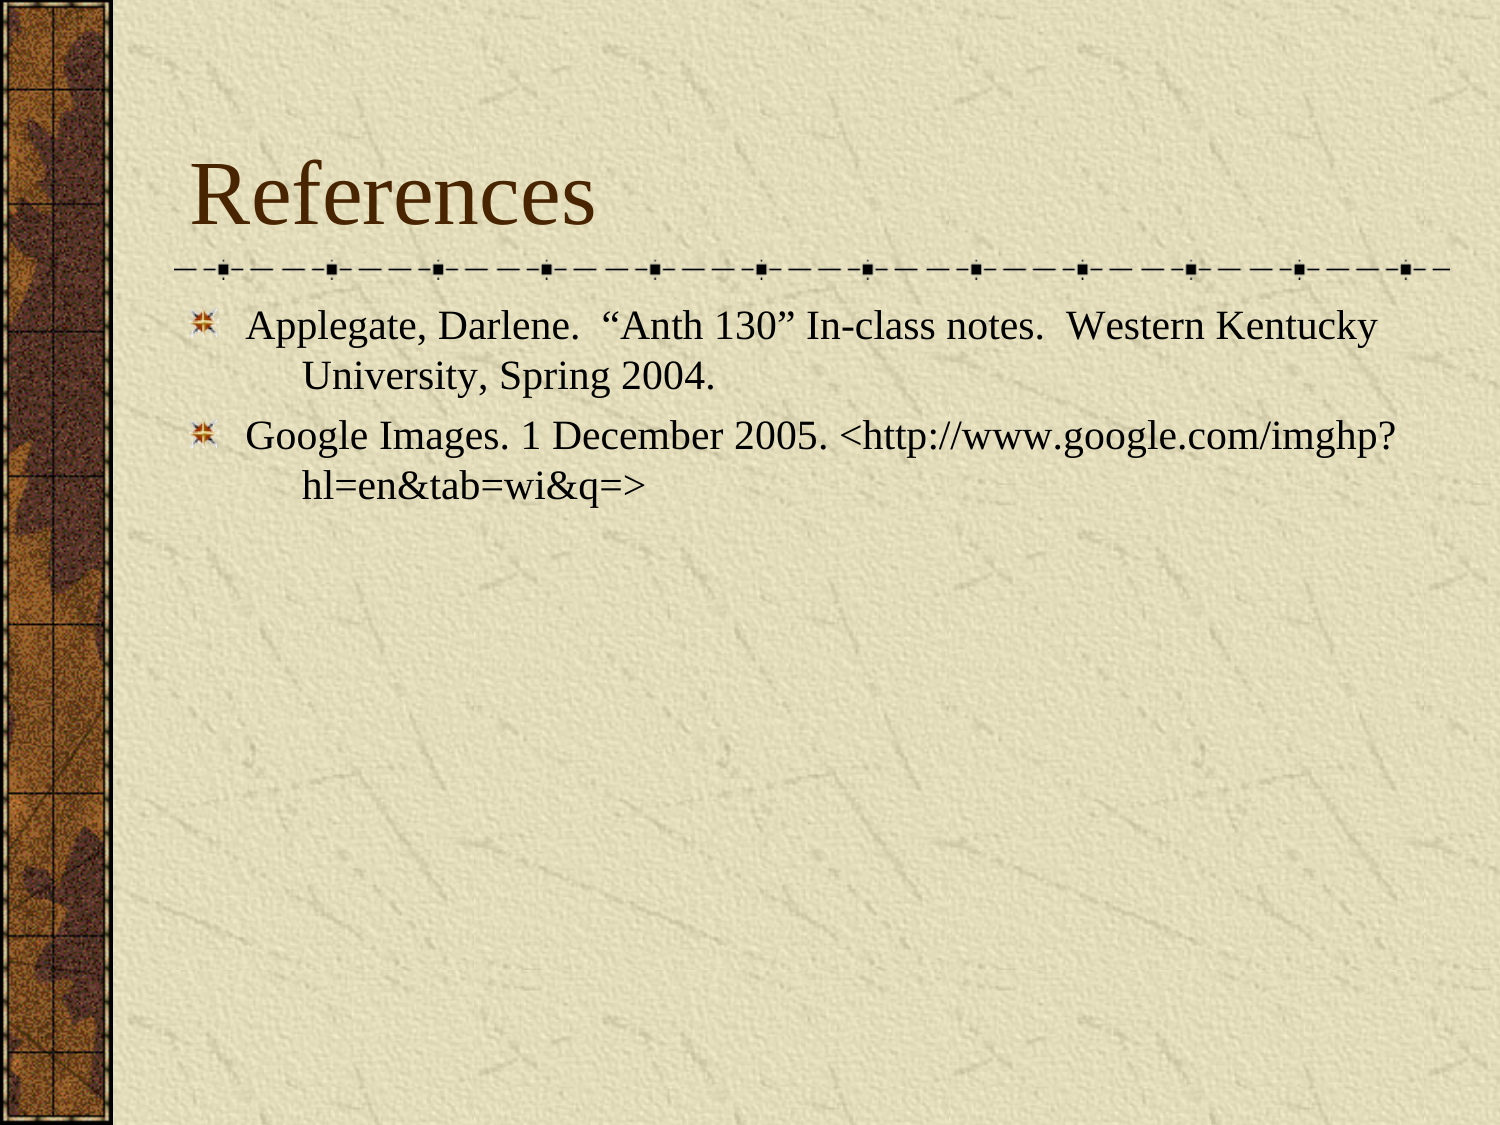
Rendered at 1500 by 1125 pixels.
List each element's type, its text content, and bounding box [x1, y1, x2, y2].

title References [174, 62, 1450, 250]
list Applegate, Darlene. “Anth 130” In-class notes. Western Kentucky University, Spring 2004. Google Images. 1 December 2005. <http://www.google.com/imghp?hl=en&tab=wi&q=> [174, 289, 1449, 965]
